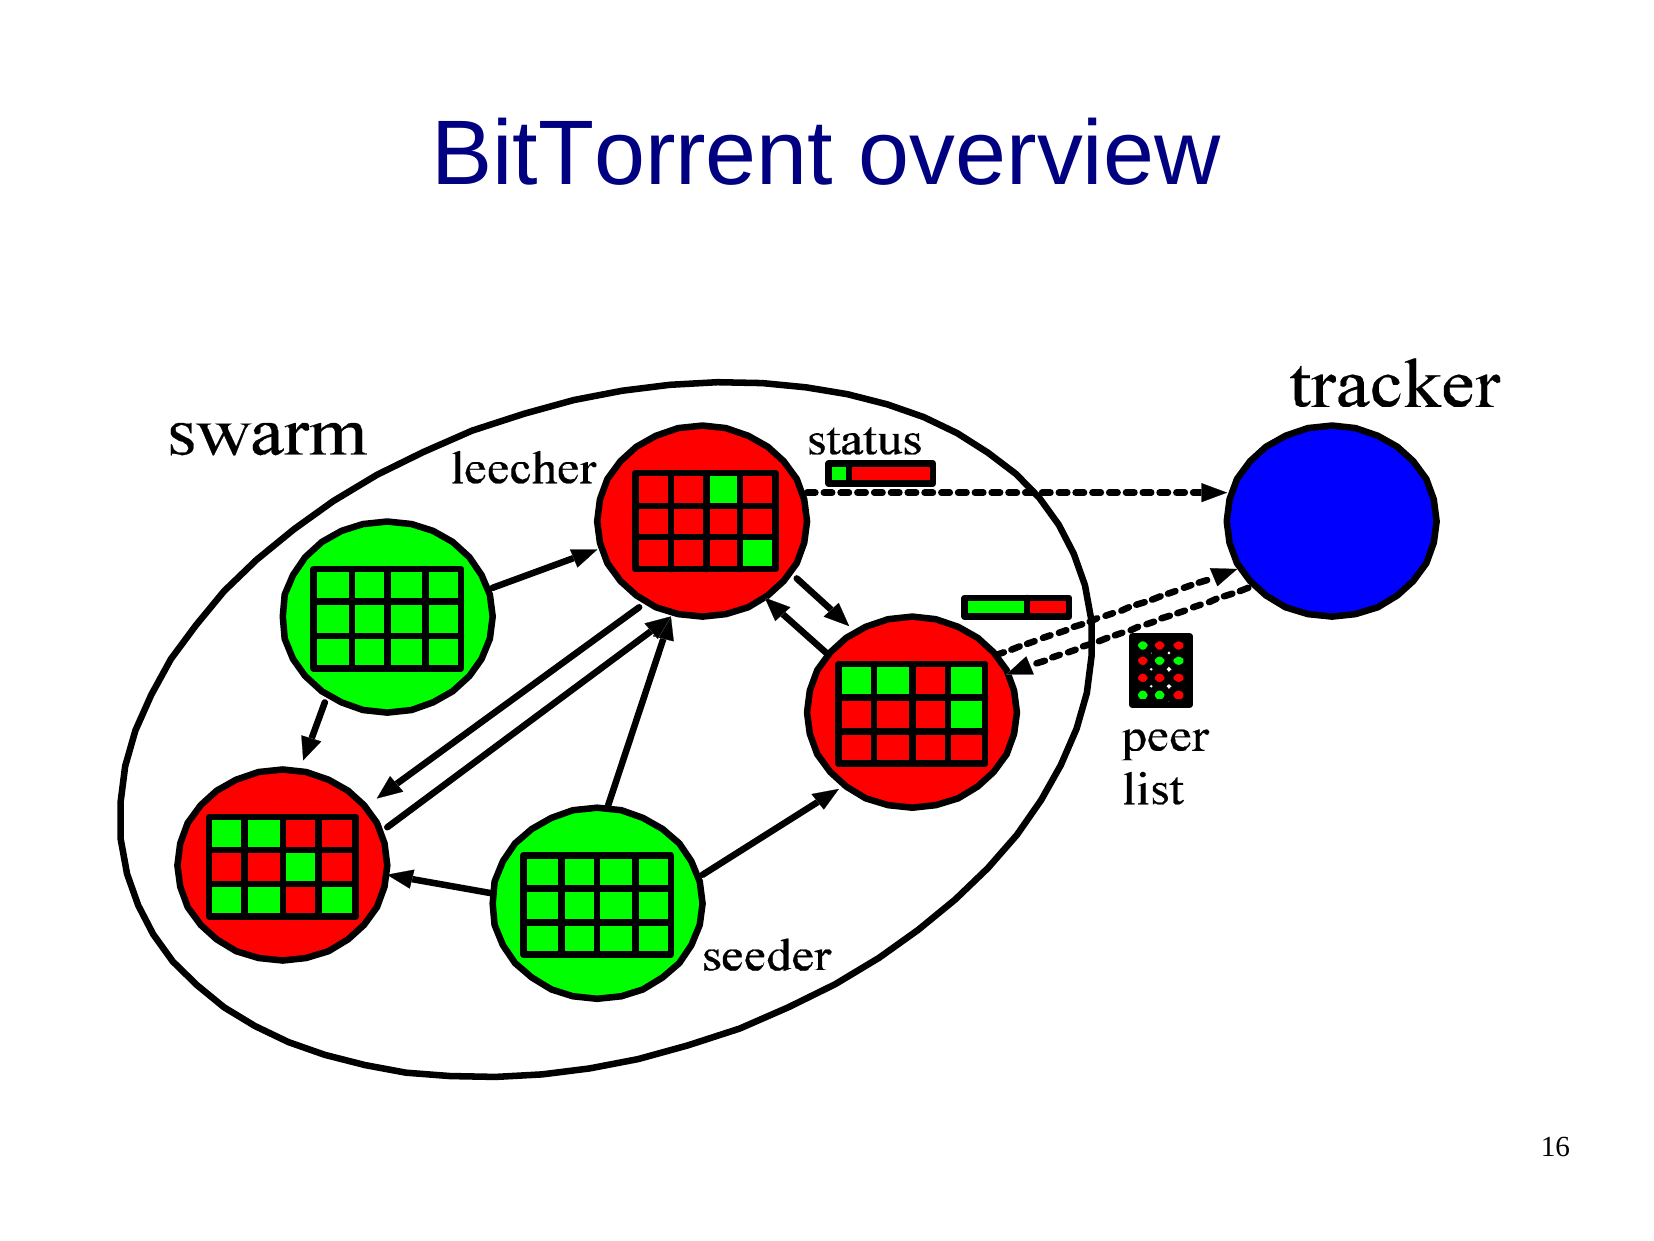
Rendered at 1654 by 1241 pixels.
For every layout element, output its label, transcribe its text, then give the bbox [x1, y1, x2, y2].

title BitTorrent overview [82, 49, 1571, 257]
picture [37, 262, 1501, 1201]
